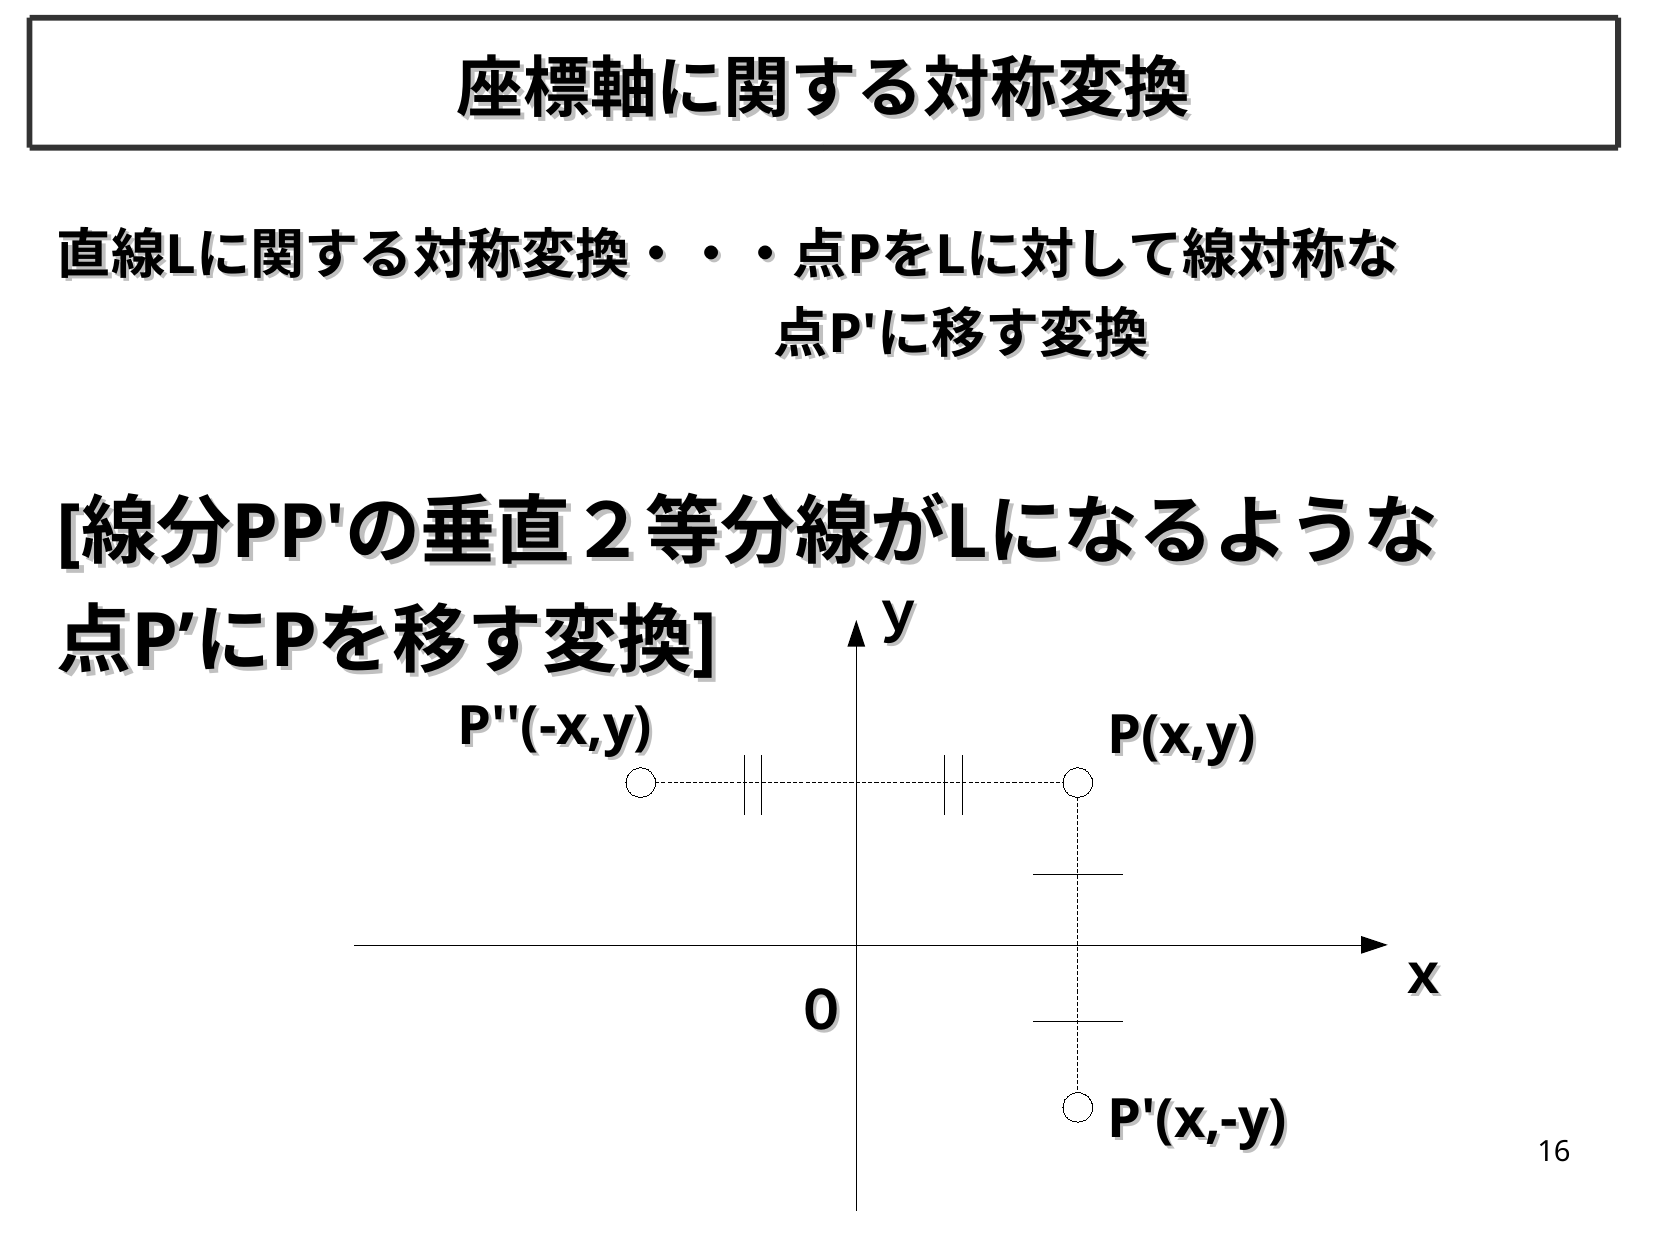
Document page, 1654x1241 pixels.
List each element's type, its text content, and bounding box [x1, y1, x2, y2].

text_box P''(-x,y) [442, 679, 739, 760]
text_box ｙ [856, 561, 951, 666]
text_box ０ [779, 958, 875, 1063]
text_box P(x,y) [1092, 687, 1300, 768]
text_box P'(x,-y) [1092, 1071, 1359, 1152]
text_box 座標軸に関する対称変換 [29, 17, 1619, 148]
text_box 直線Lに関する対称変換・・・点PをLに対して線対称な 点P'に移す変換 [線分PP'の垂直２等分線がLになるような 点P’にPを移す変換] [42, 202, 1442, 586]
text_box ｘ [1381, 923, 1477, 1028]
